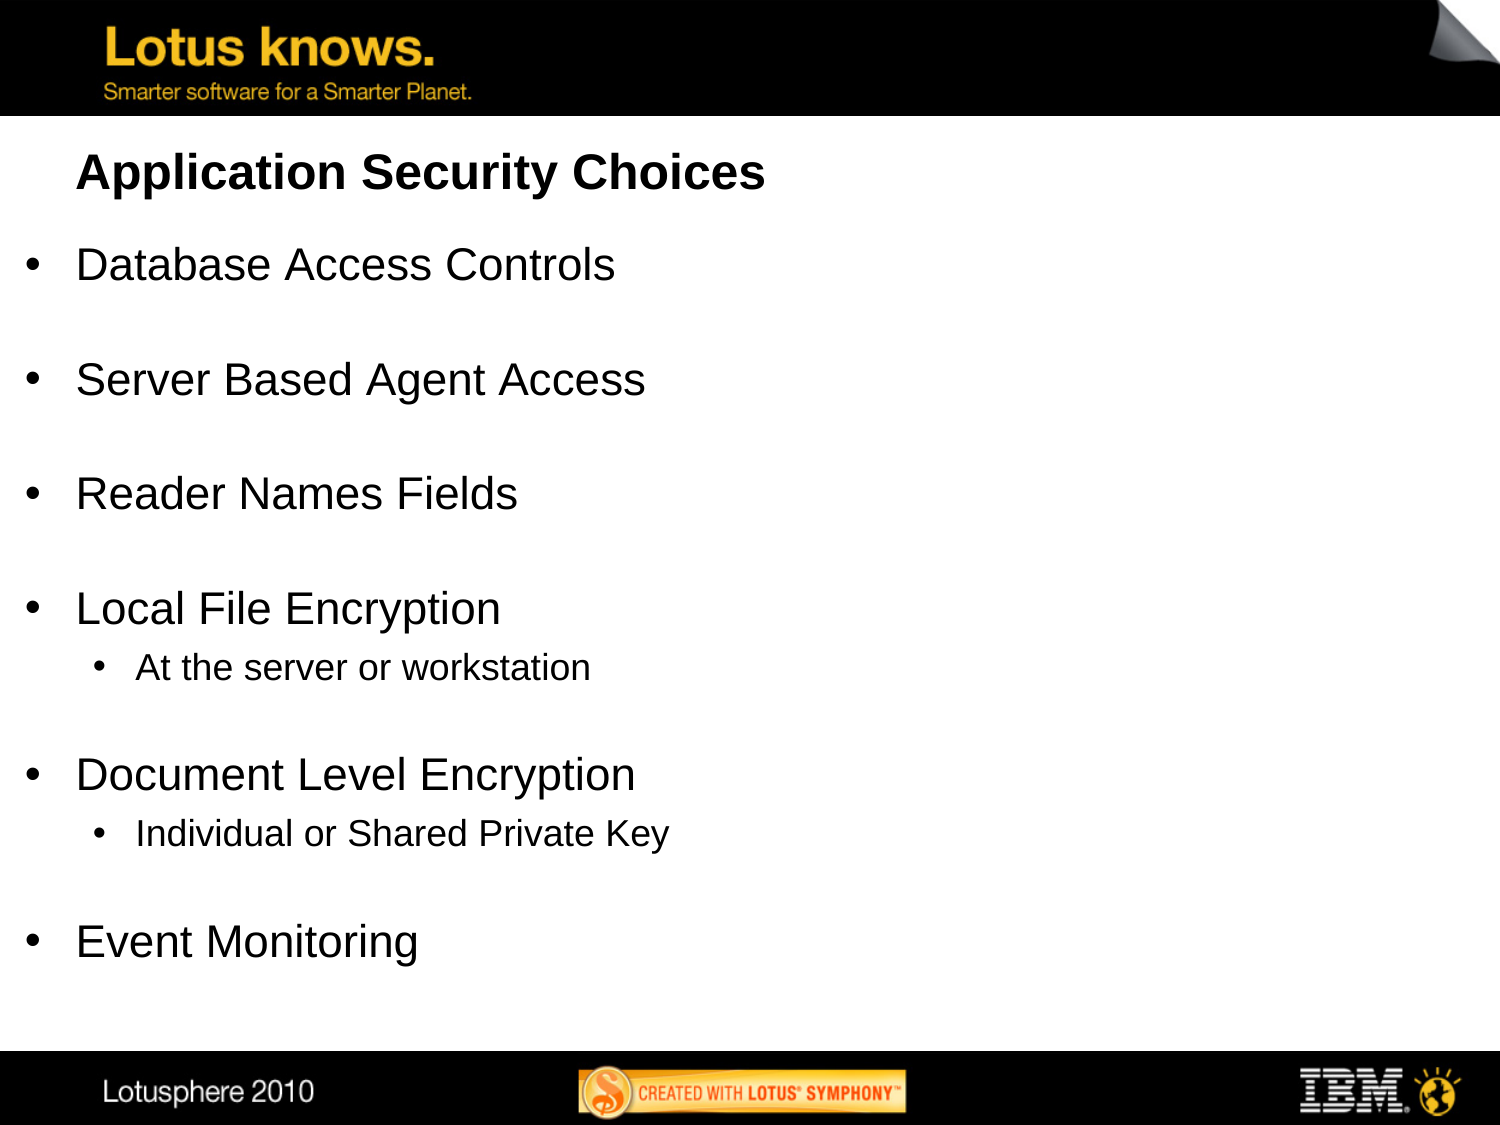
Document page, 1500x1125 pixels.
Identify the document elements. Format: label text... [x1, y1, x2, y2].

picture [0, 0, 1500, 114]
list Database Access Controls Server Based Agent Access Reader Names Fields Local File Encryption At the server or workstation Document Level Encryption Individual or Shared Private Key Event Monitoring [24, 237, 1476, 1026]
picture [0, 1053, 1500, 1125]
title Application Security Choices [74, 137, 1475, 200]
